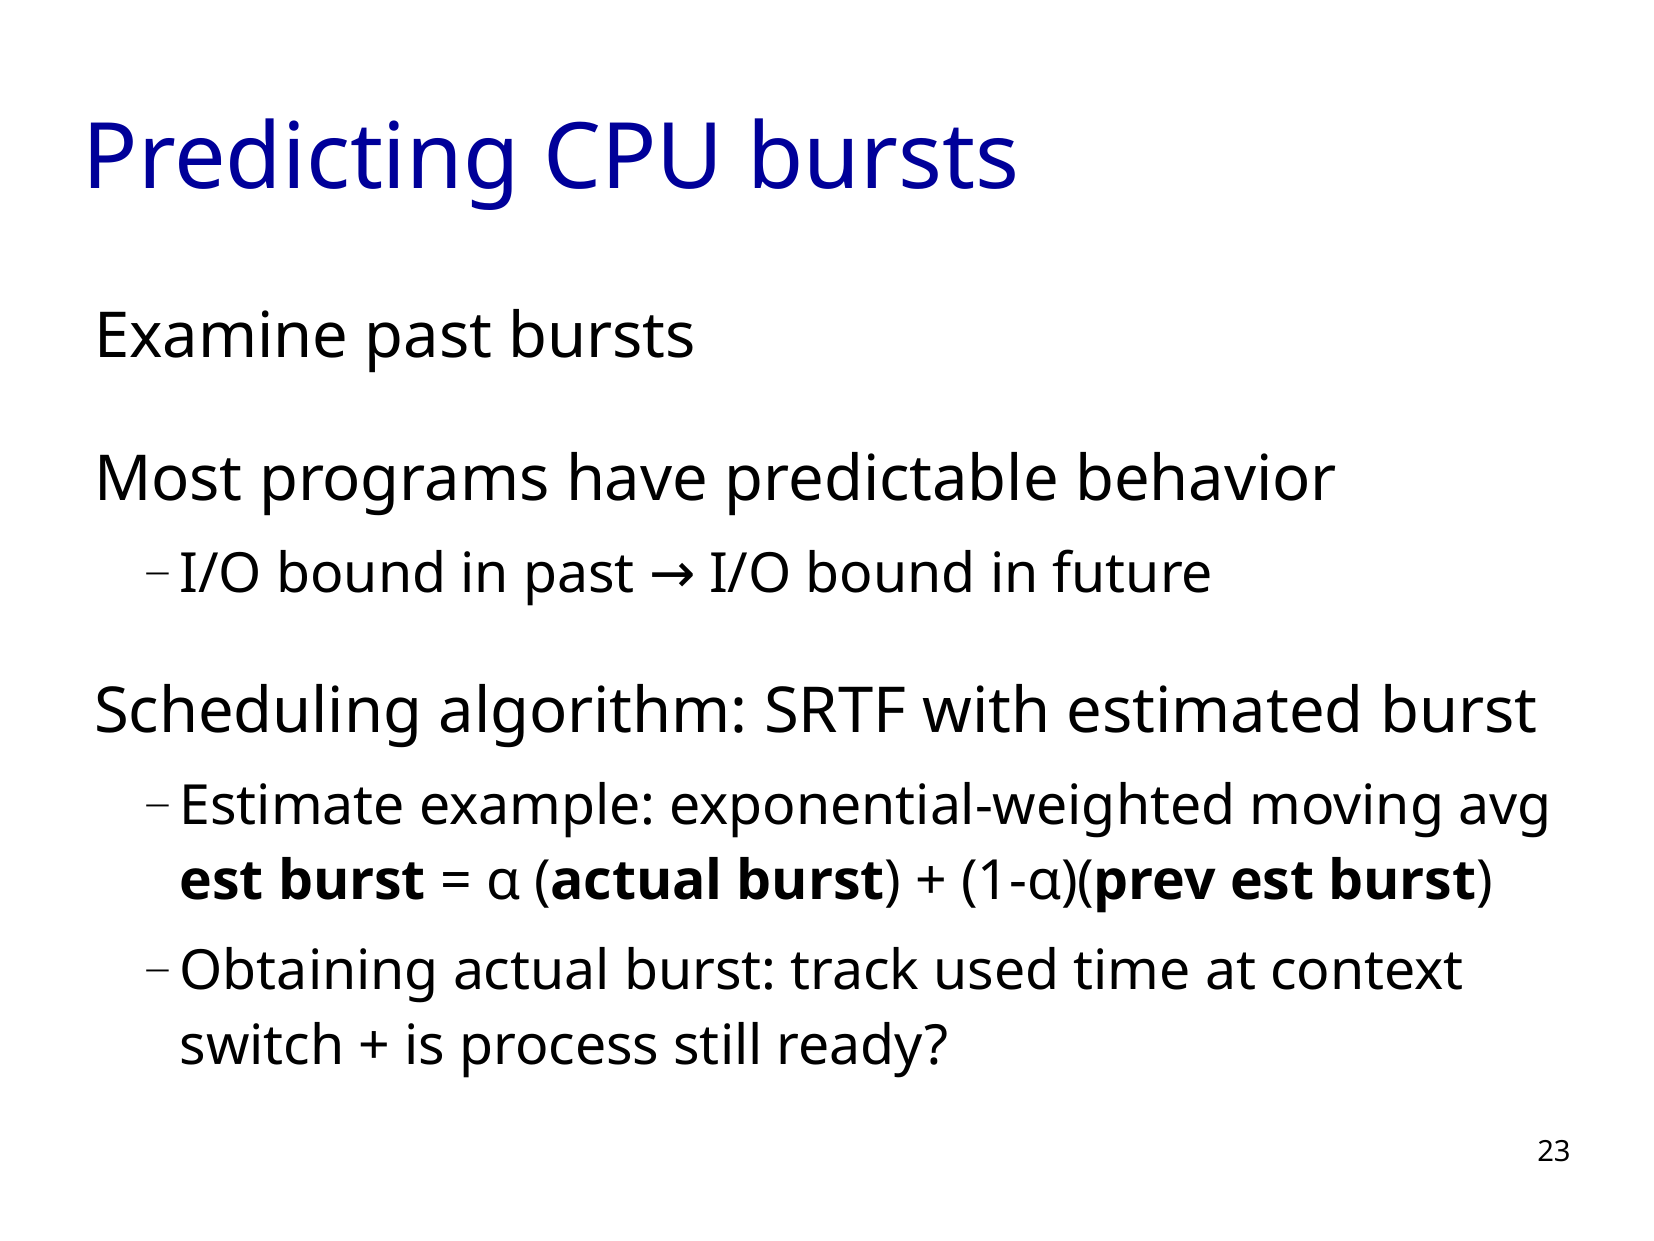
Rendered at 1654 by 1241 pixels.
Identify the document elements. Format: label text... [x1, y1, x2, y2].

title Predicting CPU bursts [82, 49, 1571, 257]
list Examine past bursts Most programs have predictable behavior I/O bound in past → I/O bound in future Scheduling algorithm: SRTF with estimated burst Estimate example: exponential-weighted moving avg est burst = α (actual burst) + (1-α)(prev est burst) Obtaining actual burst: track used time at context switch + is process still ready? [60, 290, 1571, 1096]
